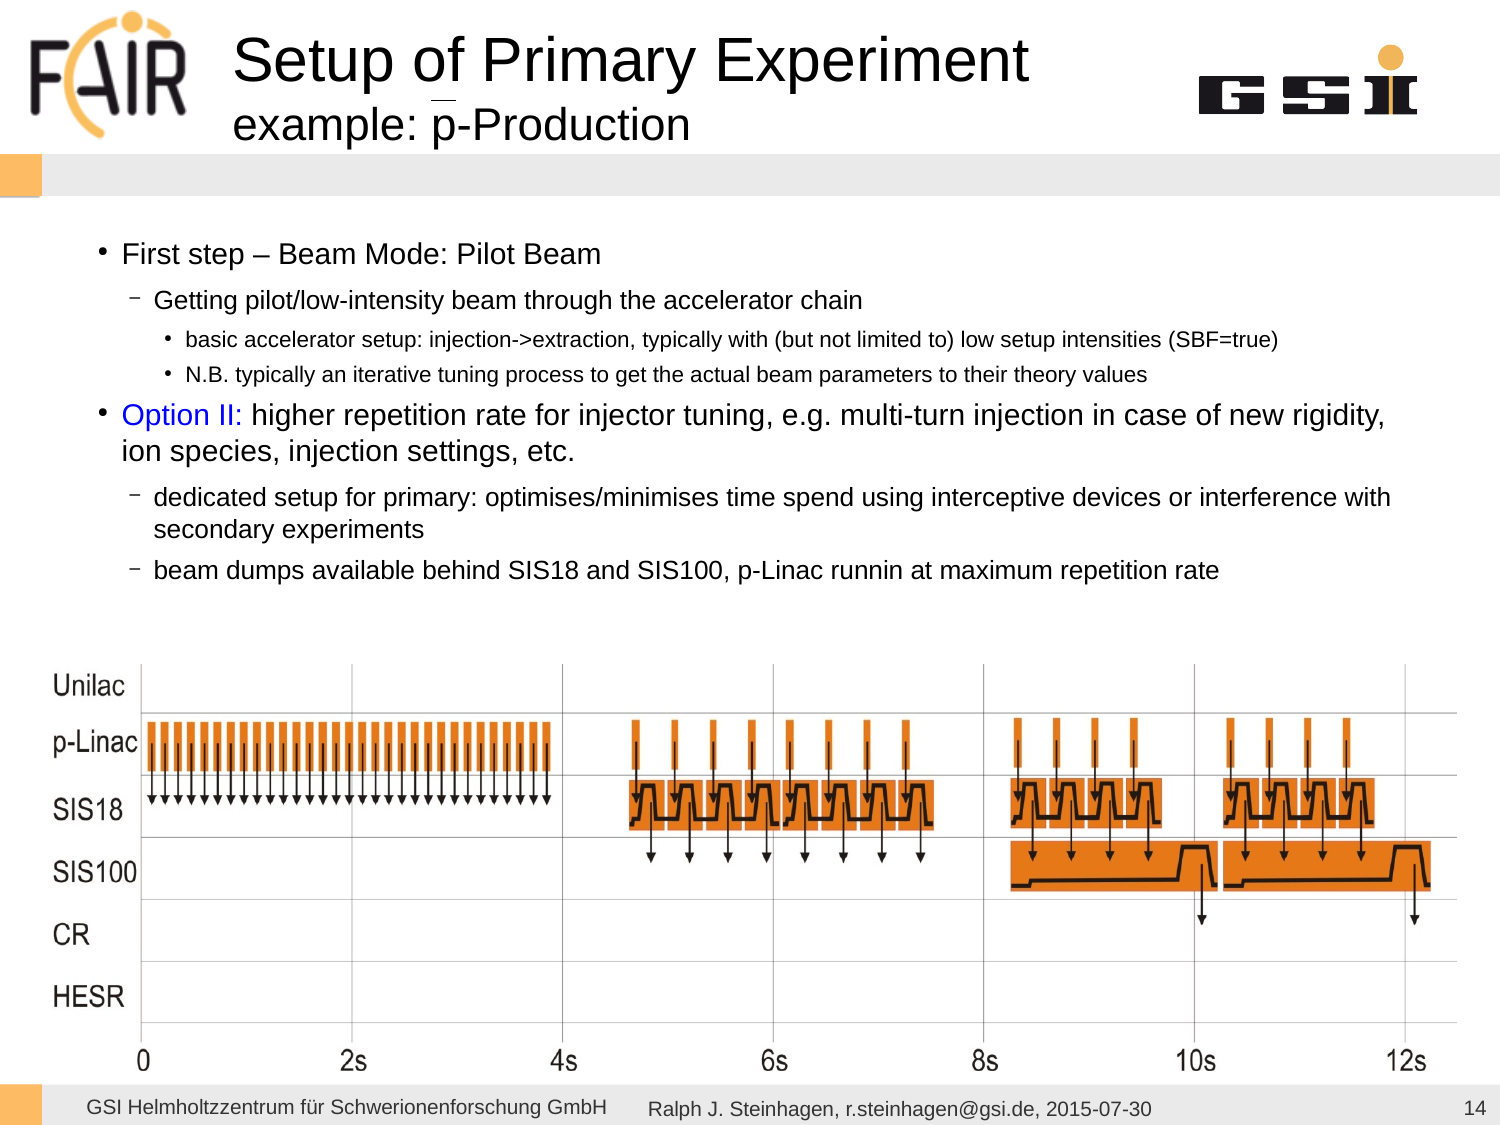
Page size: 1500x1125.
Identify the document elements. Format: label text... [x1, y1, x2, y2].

title Setup of Primary Experiment example: p-Production [217, 21, 1110, 148]
picture [30, 9, 187, 141]
picture [1197, 42, 1419, 117]
picture [52, 664, 1457, 1071]
list First step – Beam Mode: Pilot Beam Getting pilot/low-intensity beam through the accelerator chain basic accelerator setup: injection->extraction, typically with (but not limited to) low setup intensities (SBF=true) N.B. typically an iterative tuning process to get the actual beam parameters to their theory values Option II: higher repetition rate for injector tuning, e.g. multi-turn injection in case of new rigidity, ion species, injection settings, etc. dedicated setup for primary: optimises/minimises time spend using interceptive devices or interference with secondary experiments beam dumps available behind SIS18 and SIS100, p-Linac runnin at maximum repetition rate [75, 226, 1425, 598]
